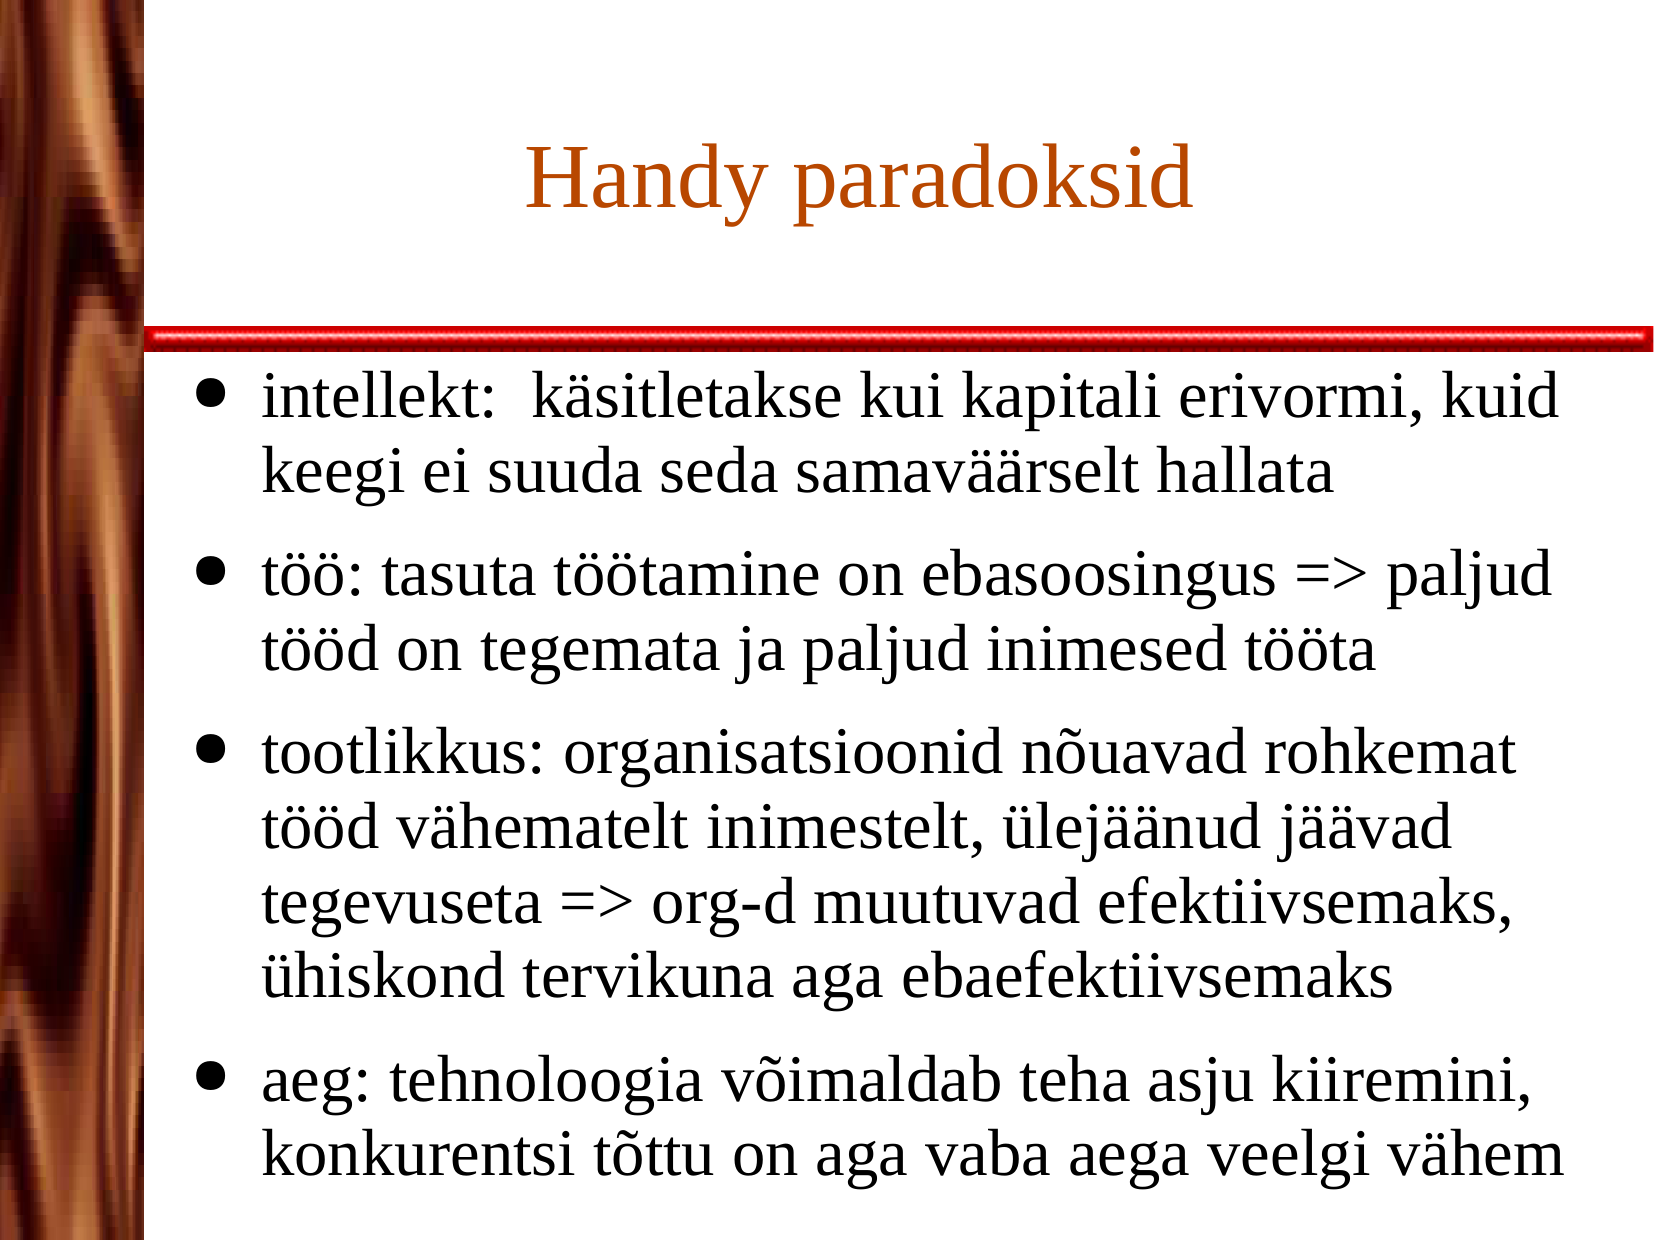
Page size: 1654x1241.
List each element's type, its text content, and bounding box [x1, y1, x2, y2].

picture [0, 0, 1654, 1240]
list intellekt: käsitletakse kui kapitali erivormi, kuid keegi ei suuda seda samaväärselt hallata töö: tasuta töötamine on ebasoosingus => paljud tööd on tegemata ja paljud inimesed tööta tootlikkus: organisatsioonid nõuavad rohkemat tööd vähematelt inimestelt, ülejäänud jäävad tegevuseta => org-d muutuvad efektiivsemaks, ühiskond tervikuna aga ebaefektiivsemaks aeg: tehnoloogia võimaldab teha asju kiiremini, konkurentsi tõttu on aga vaba aega veelgi vähem [179, 357, 1592, 1190]
title Handy paradoksid [154, 72, 1567, 279]
